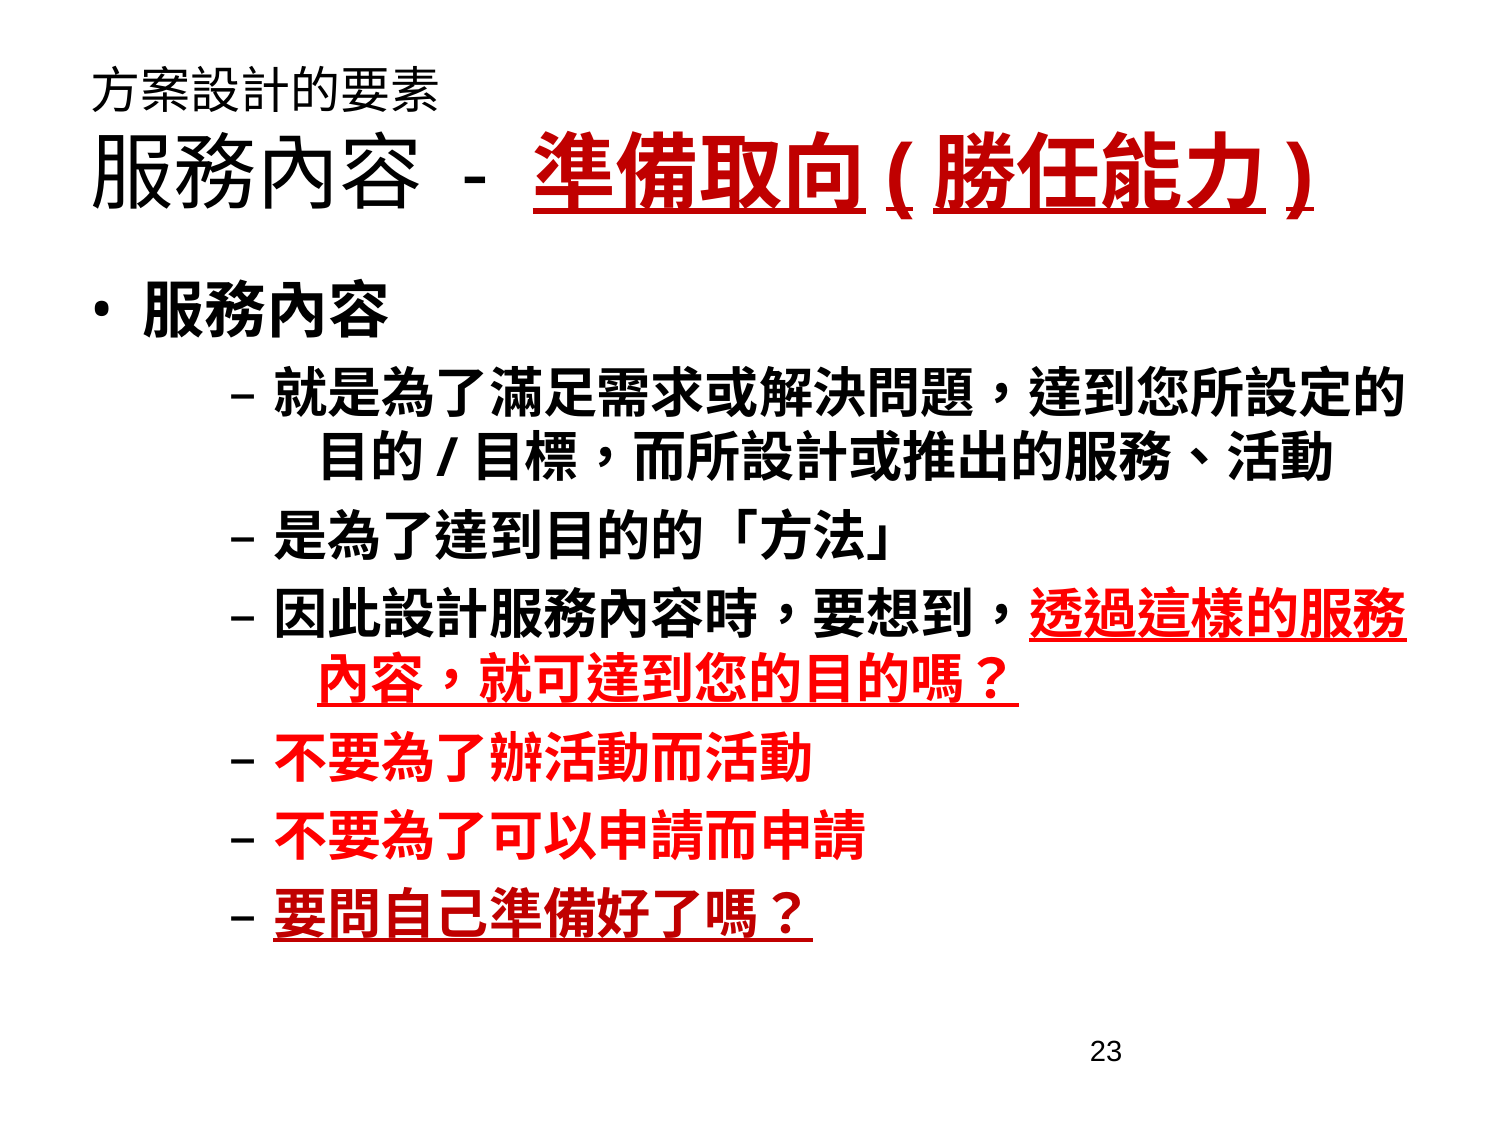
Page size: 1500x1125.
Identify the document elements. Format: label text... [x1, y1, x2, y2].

list 服務內容 就是為了滿足需求或解決問題，達到您所設定的目的/目標，而所設計或推出的服務、活動 是為了達到目的的「方法」 因此設計服務內容時，要想到，透過這樣的服務內容，就可達到您的目的嗎？ 不要為了辦活動而活動 不要為了可以申請而申請 要問自己準備好了嗎？ [75, 262, 1426, 1005]
text_box [1074, 1024, 1426, 1103]
title 方案設計的要素 服務內容 - 準備取向(勝任能力) [75, 45, 1426, 233]
